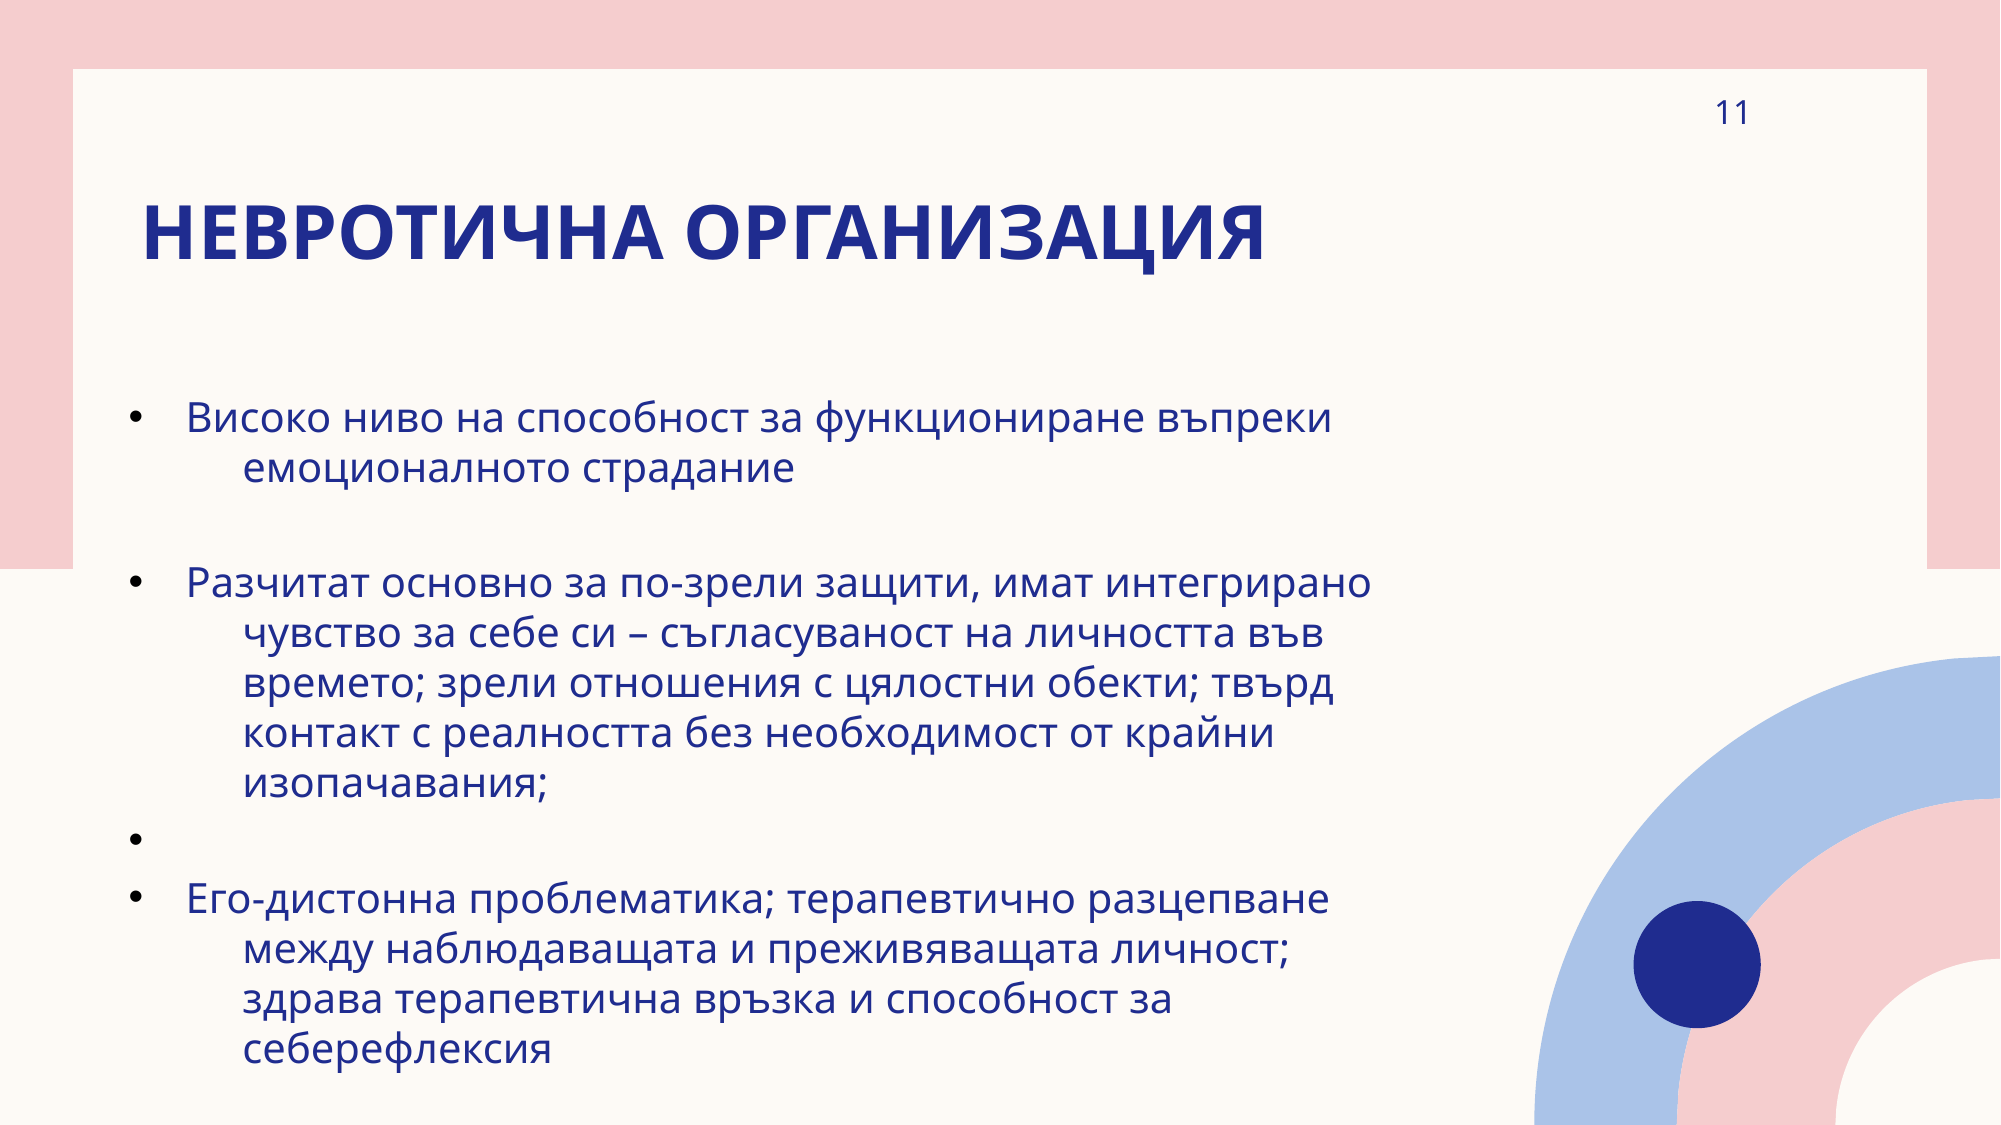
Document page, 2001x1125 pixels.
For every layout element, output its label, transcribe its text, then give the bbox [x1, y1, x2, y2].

text_box Високо ниво на способност за функциониране въпреки емоционалното страдание Разчитат основно за по-зрели защити, имат интегрирано чувство за себе си – съгласуваност на личността във времето; зрели отношения с цялостни обекти; твърд контакт с реалността без необходимост от крайни изопачавания; Его-дистонна проблематика; терапевтично разцепване между наблюдаващата и преживяващата личност; здрава терапевтична връзка и способност за себерефлексия [113, 383, 1418, 958]
text_box 8 [1699, 75, 1875, 153]
title Невротична организация [125, 95, 1418, 275]
